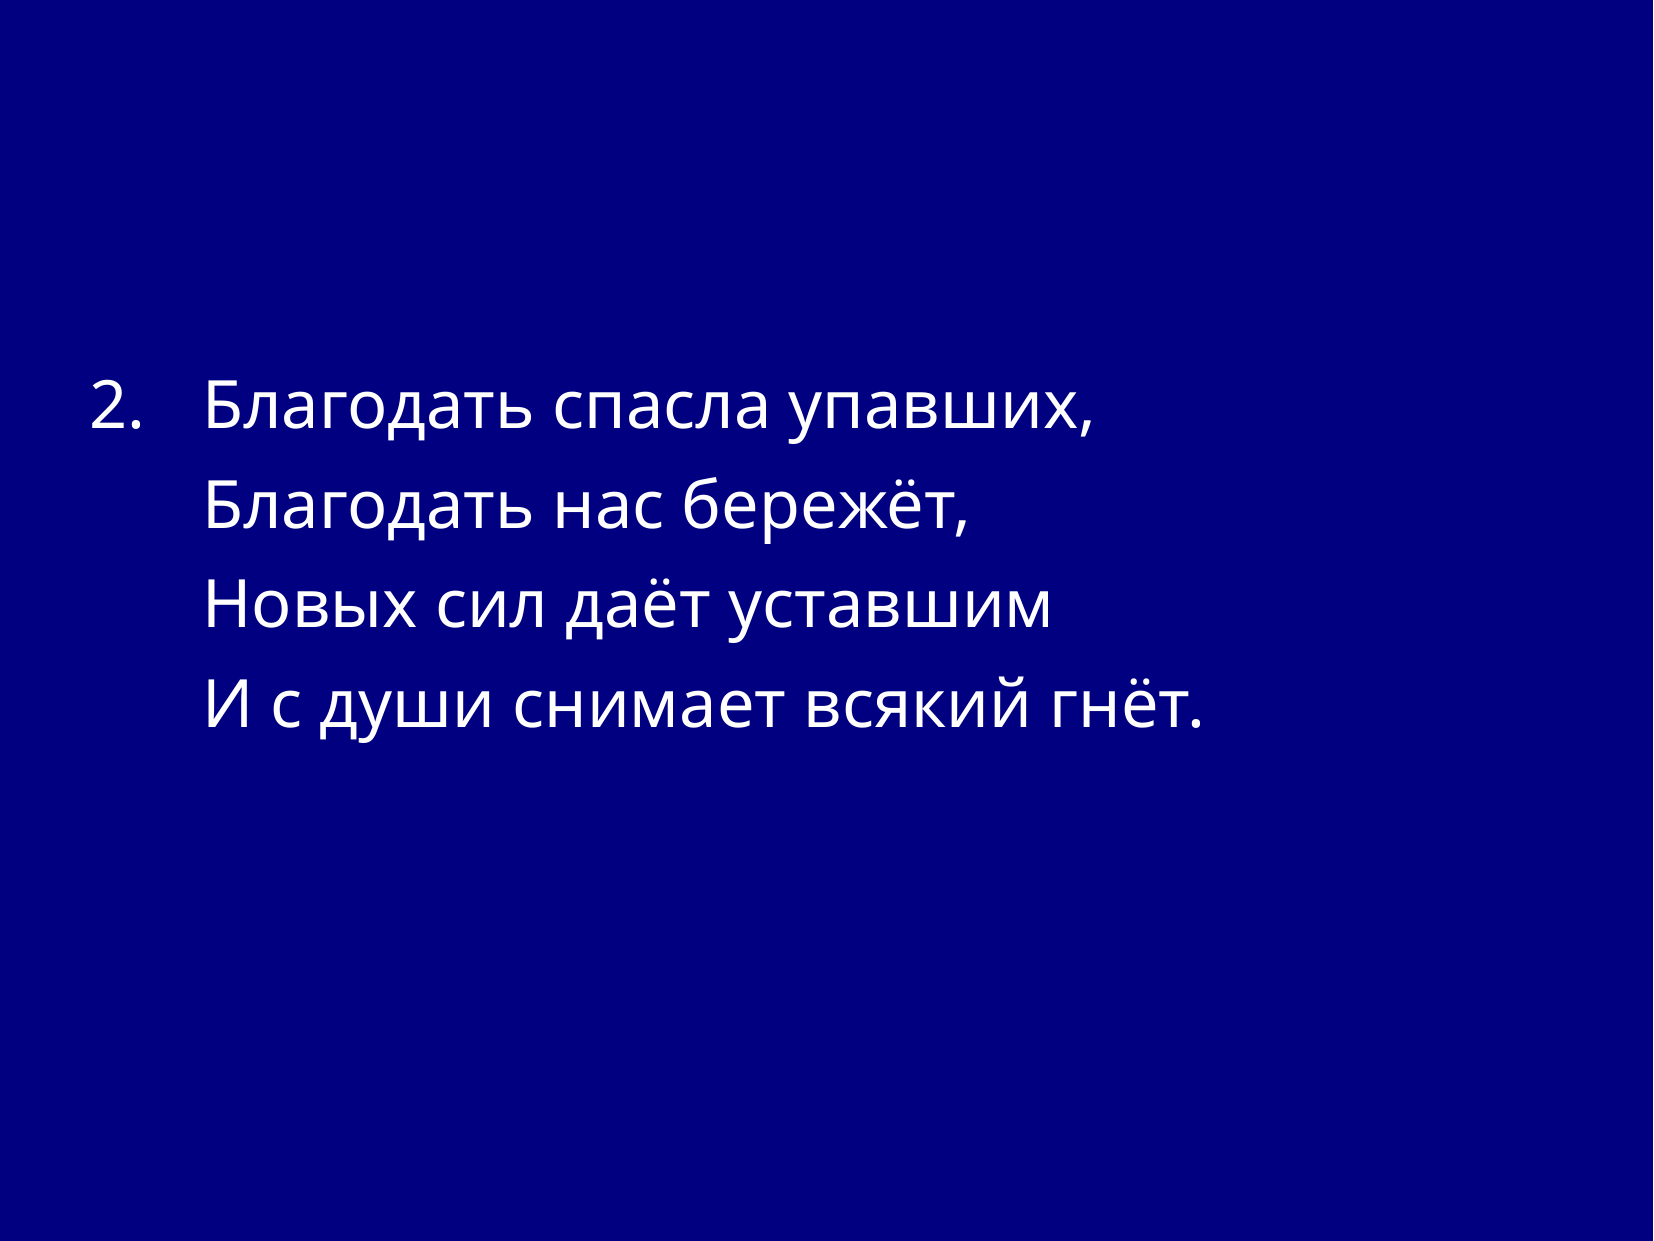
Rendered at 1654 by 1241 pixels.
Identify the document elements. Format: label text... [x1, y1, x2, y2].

text_box 2. Благодать спасла упавших, Благодать нас бережёт, Новых сил даёт уставшим И с души снимает всякий гнёт. [75, 150, 1576, 1163]
